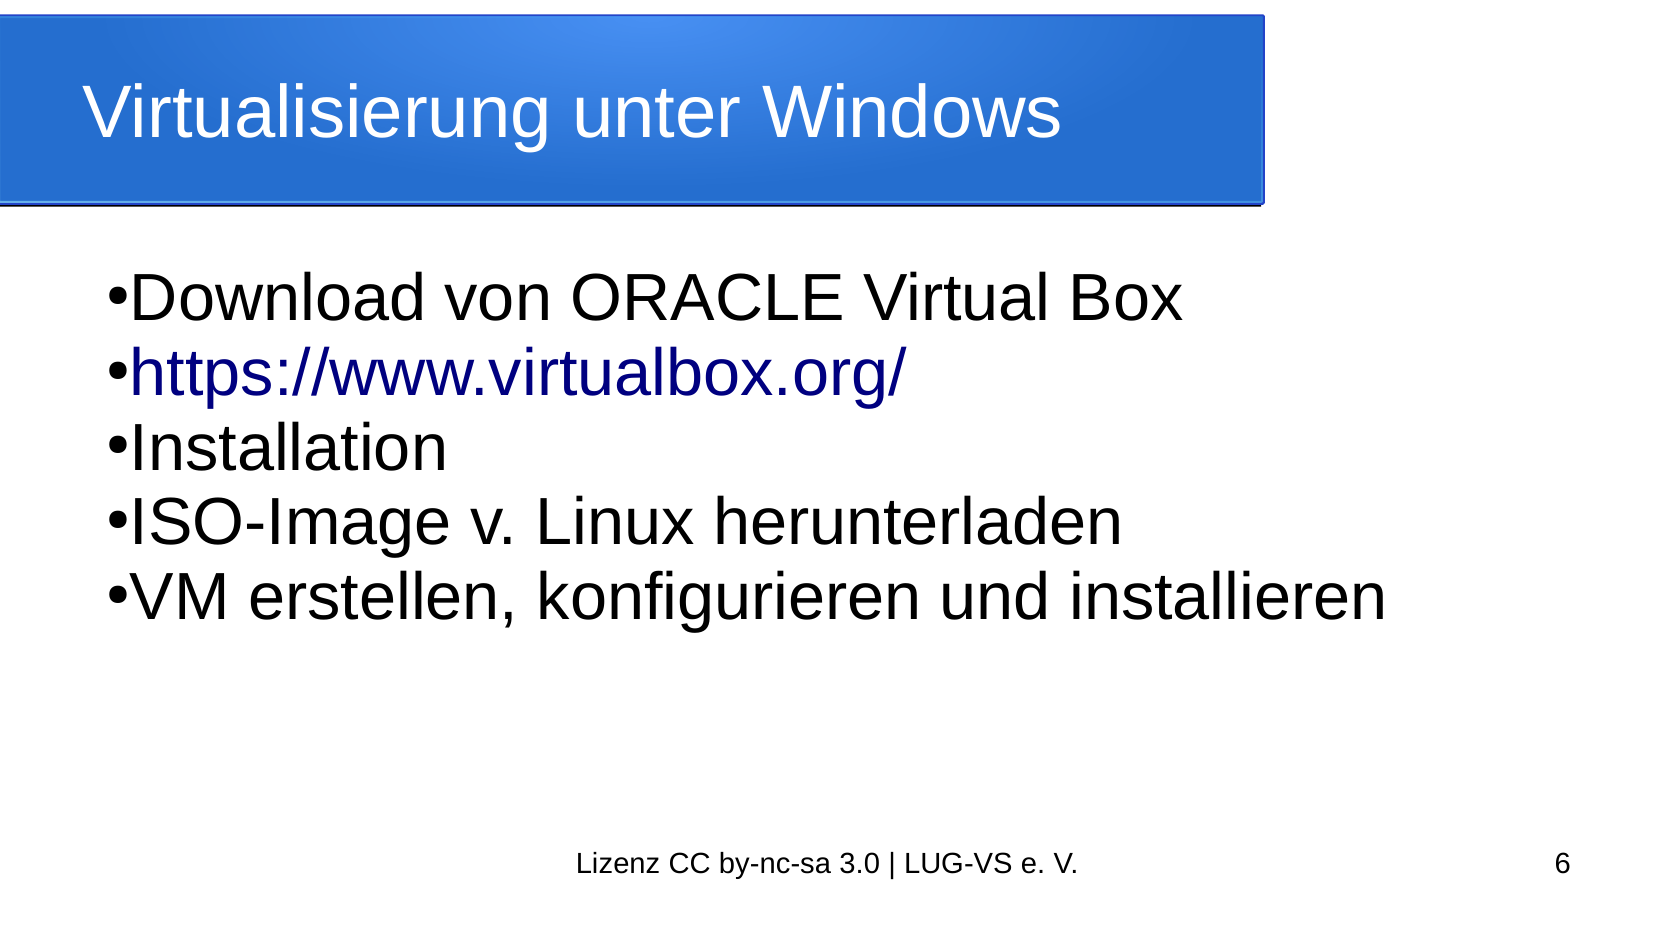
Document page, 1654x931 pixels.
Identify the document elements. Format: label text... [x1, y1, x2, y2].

subtitle Download von ORACLE Virtual Box https://www.virtualbox.org/ Installation ISO-Image v. Linux herunterladen VM erstellen, konfigurieren und installieren [106, 251, 1595, 792]
title Virtualisierung unter Windows [82, 35, 1235, 189]
